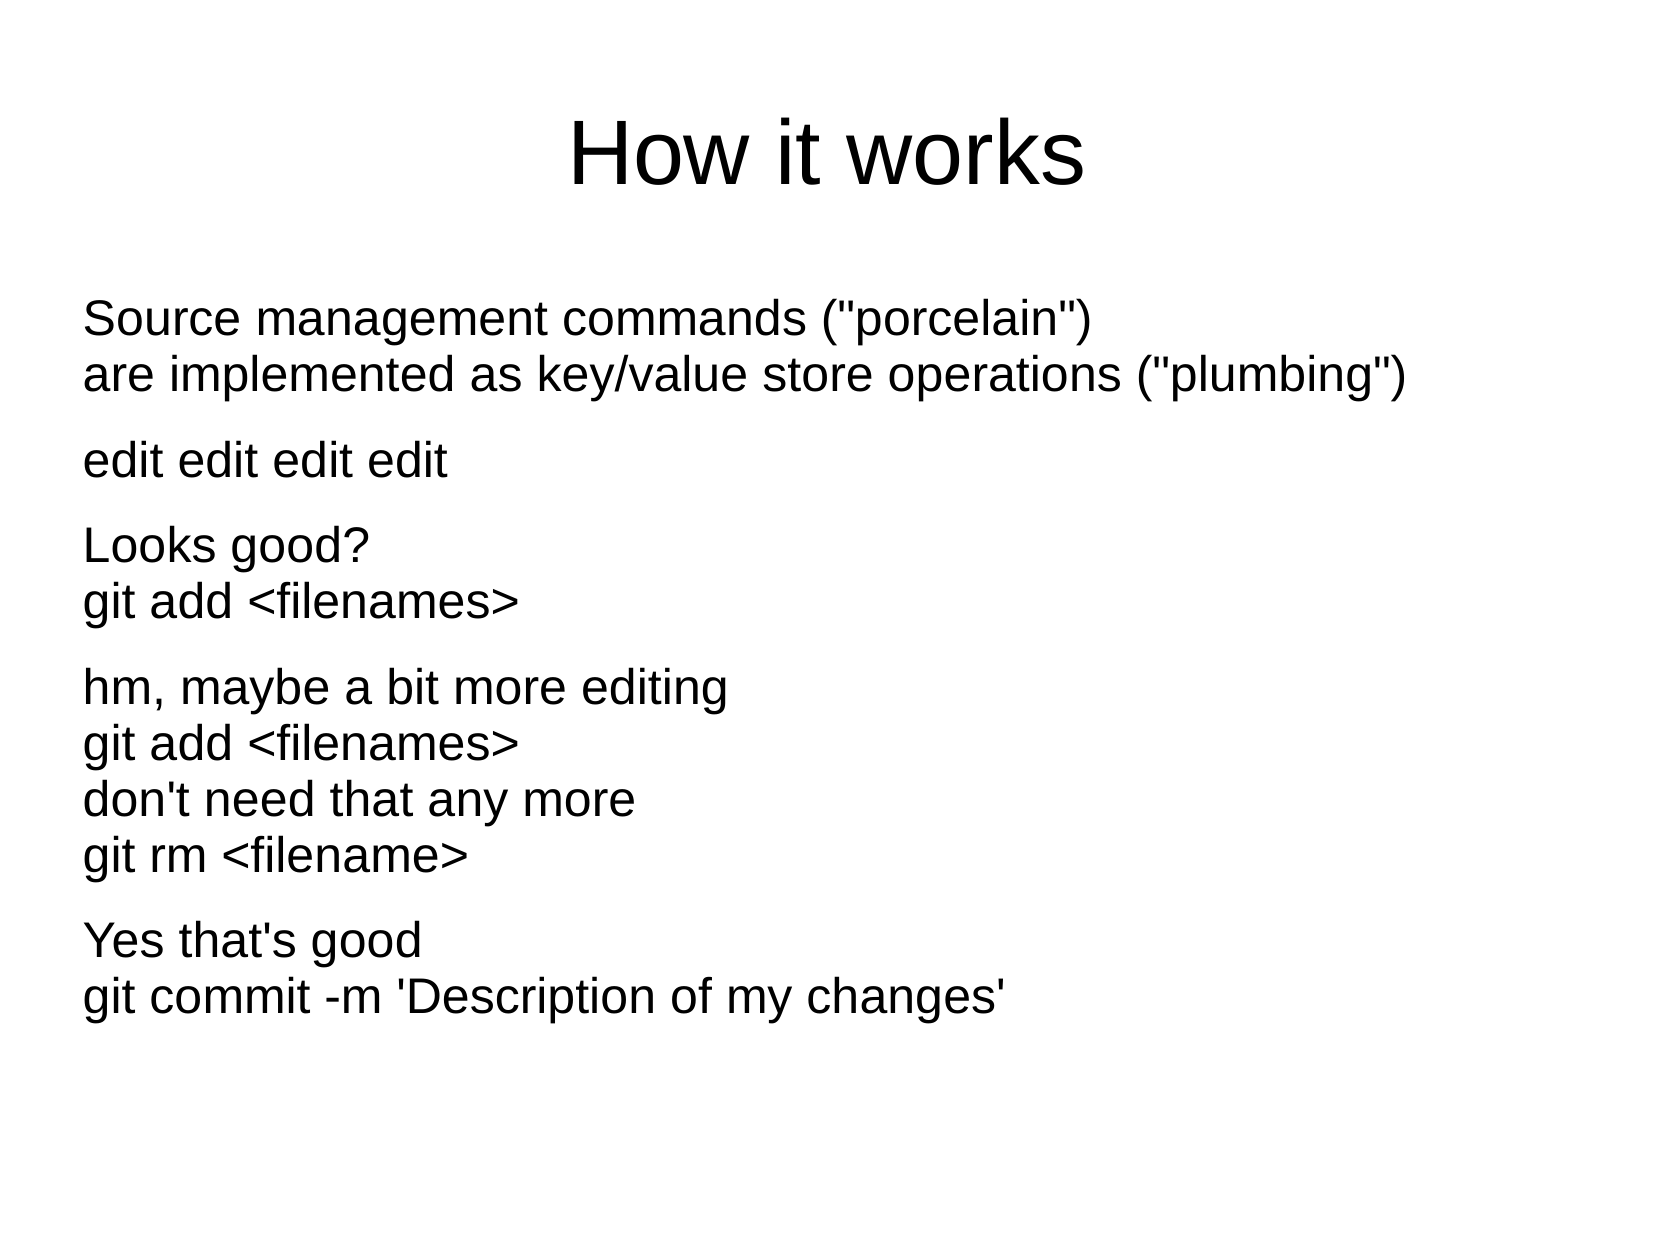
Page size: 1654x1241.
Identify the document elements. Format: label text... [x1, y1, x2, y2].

title How it works [82, 49, 1571, 257]
list Source management commands ("porcelain") are implemented as key/value store operations ("plumbing") edit edit edit edit Looks good? git add <filenames> hm, maybe a bit more editing git add <filenames> don't need that any more git rm <filename> Yes that's good git commit -m 'Description of my changes' [82, 290, 1571, 1186]
